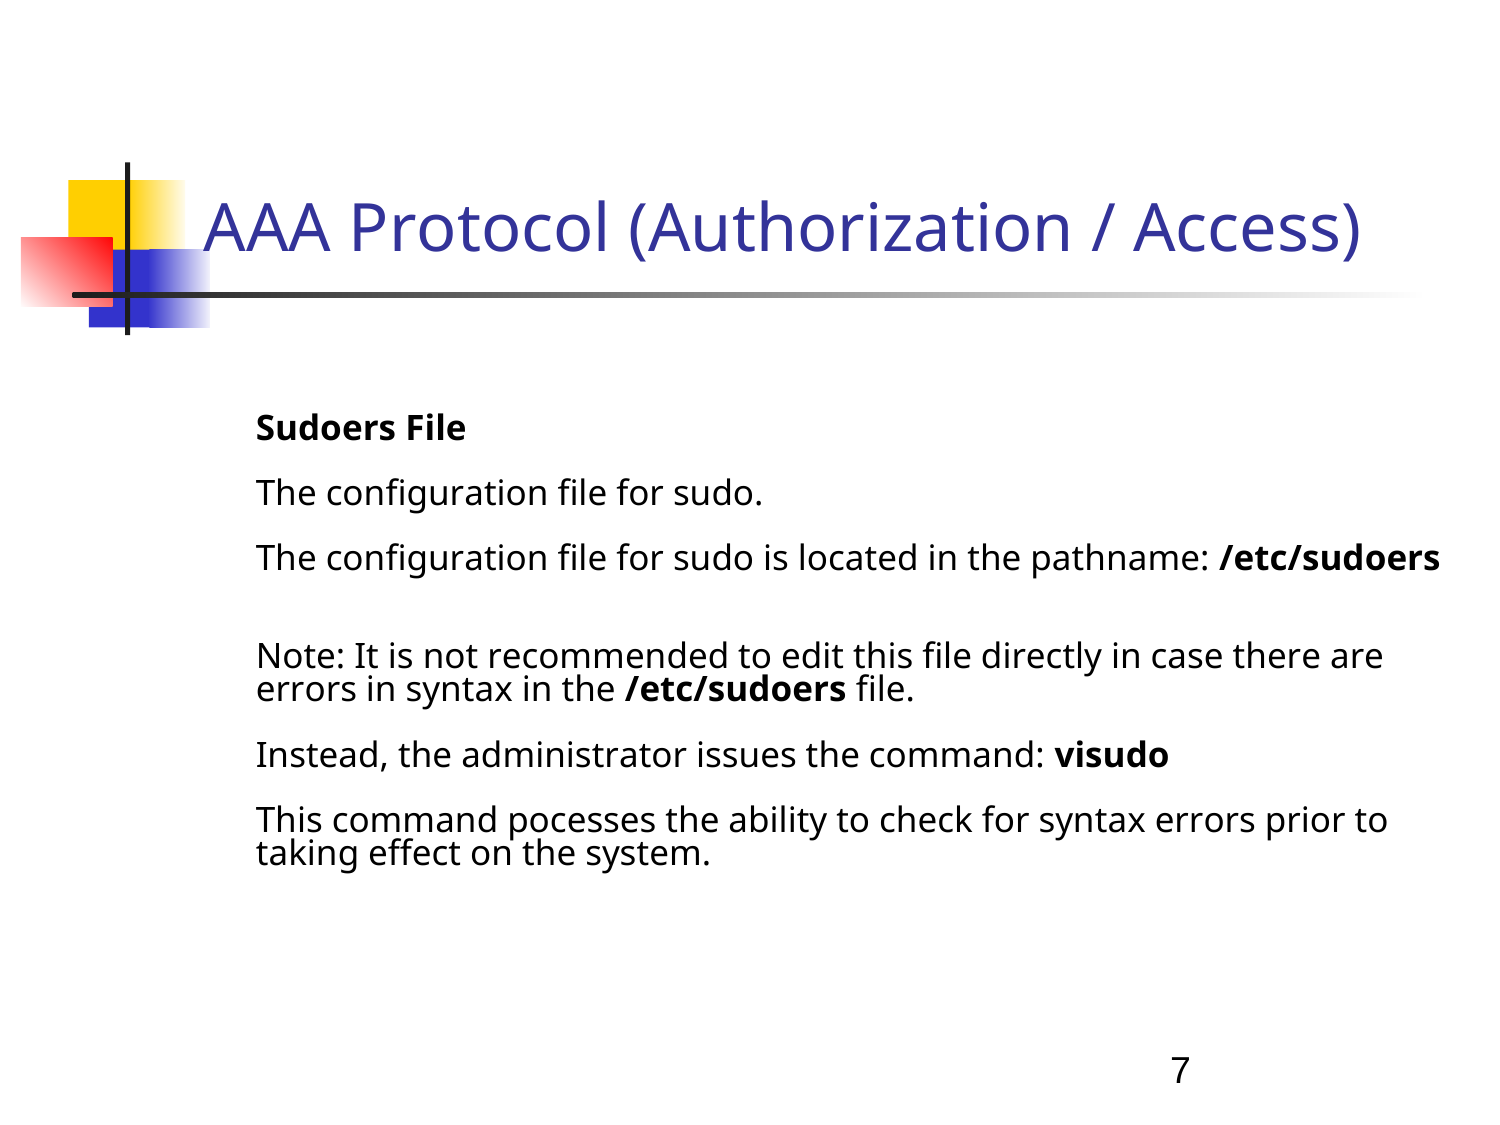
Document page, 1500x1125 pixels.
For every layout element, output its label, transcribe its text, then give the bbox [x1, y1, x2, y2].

title AAA Protocol (Authorization / Access) [188, 35, 1468, 276]
list Sudoers File The configuration file for sudo. The configuration file for sudo is located in the pathname: /etc/sudoers Note: It is not recommended to edit this file directly in case there are errors in syntax in the /etc/sudoers file. Instead, the administrator issues the command: visudo This command pocesses the ability to check for syntax errors prior to taking effect on the system. [193, 331, 1469, 1007]
